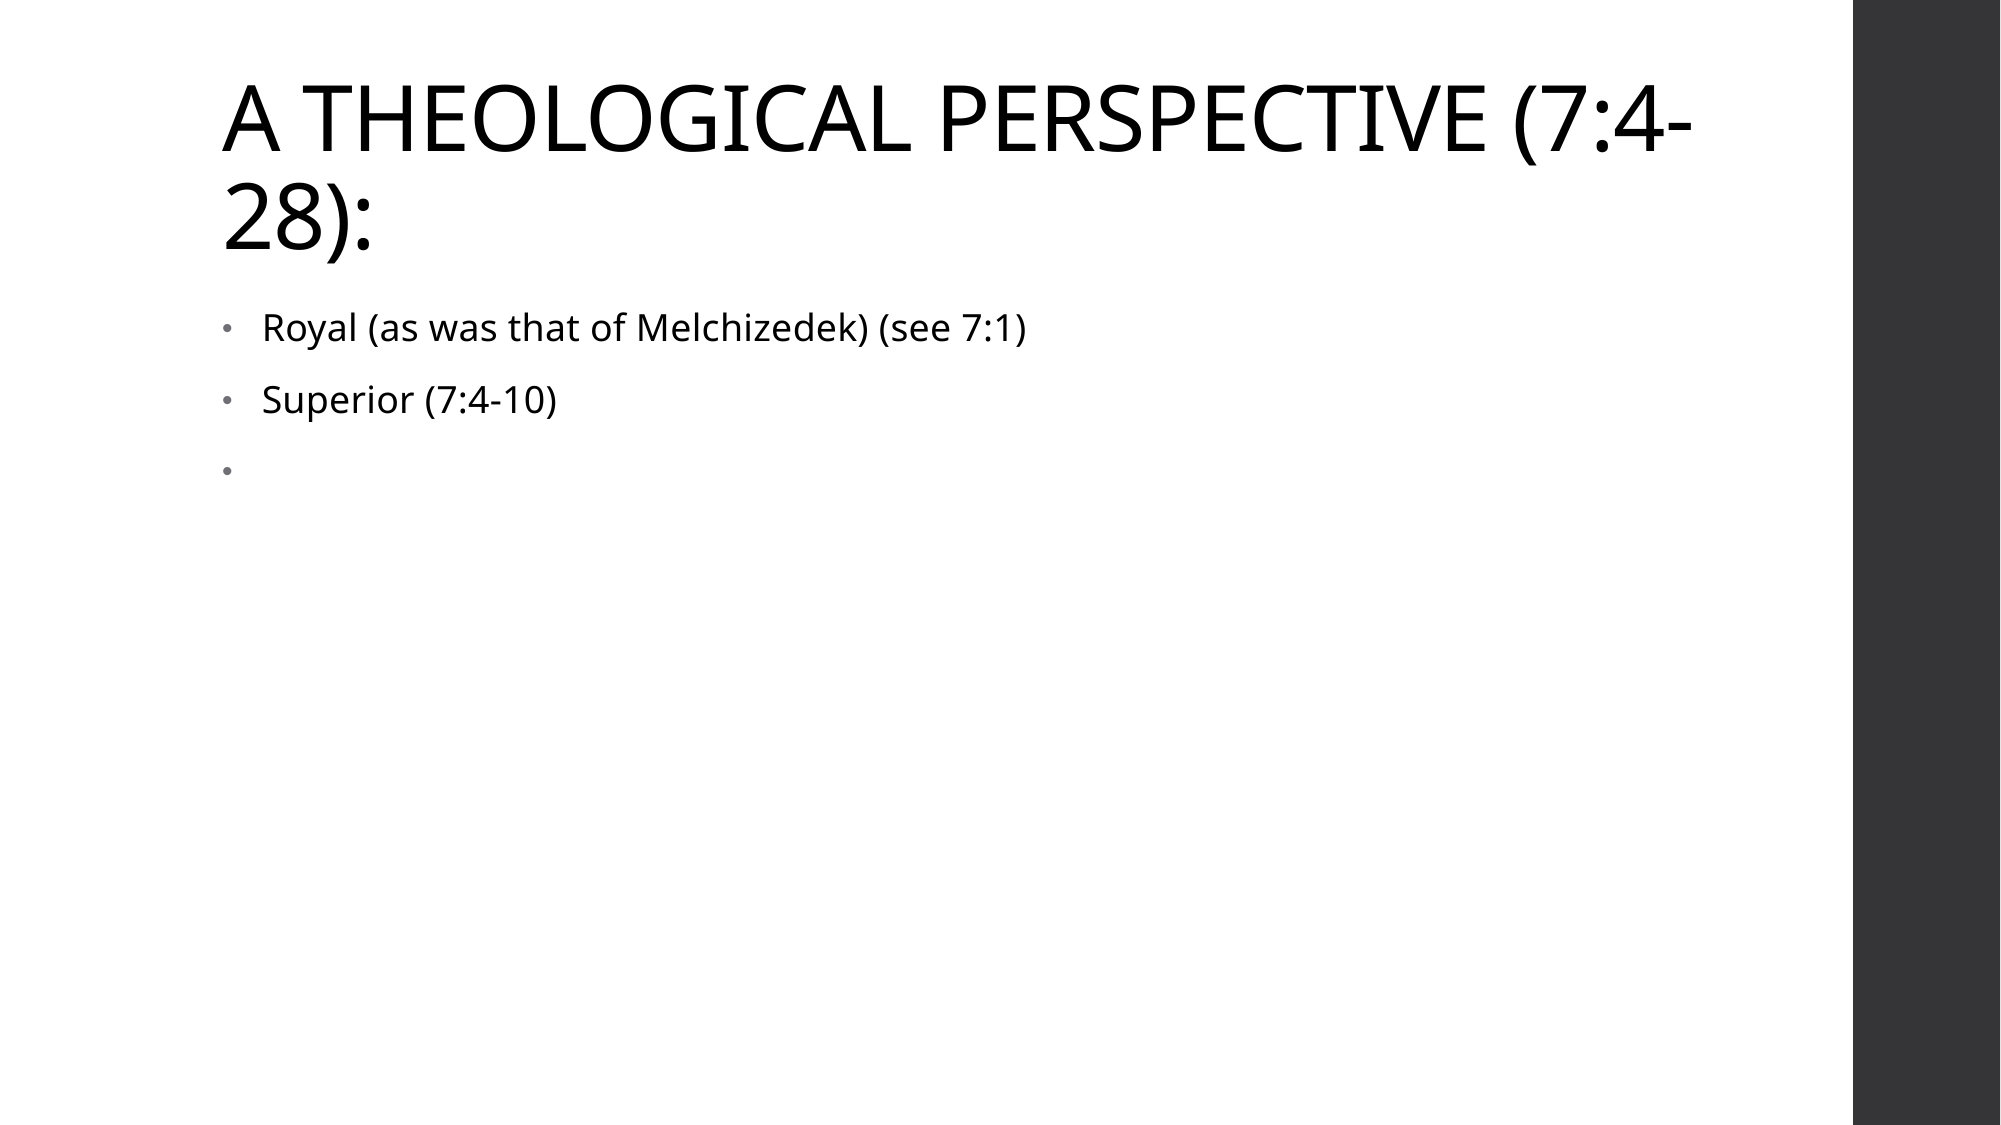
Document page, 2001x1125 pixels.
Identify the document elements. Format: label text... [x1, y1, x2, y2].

list Royal (as was that of Melchizedek) (see 7:1) Superior (7:4-10) [206, 299, 1617, 1014]
title A THEOLOGICAL PERSPECTIVE (7:4-28): [206, 60, 1797, 278]
